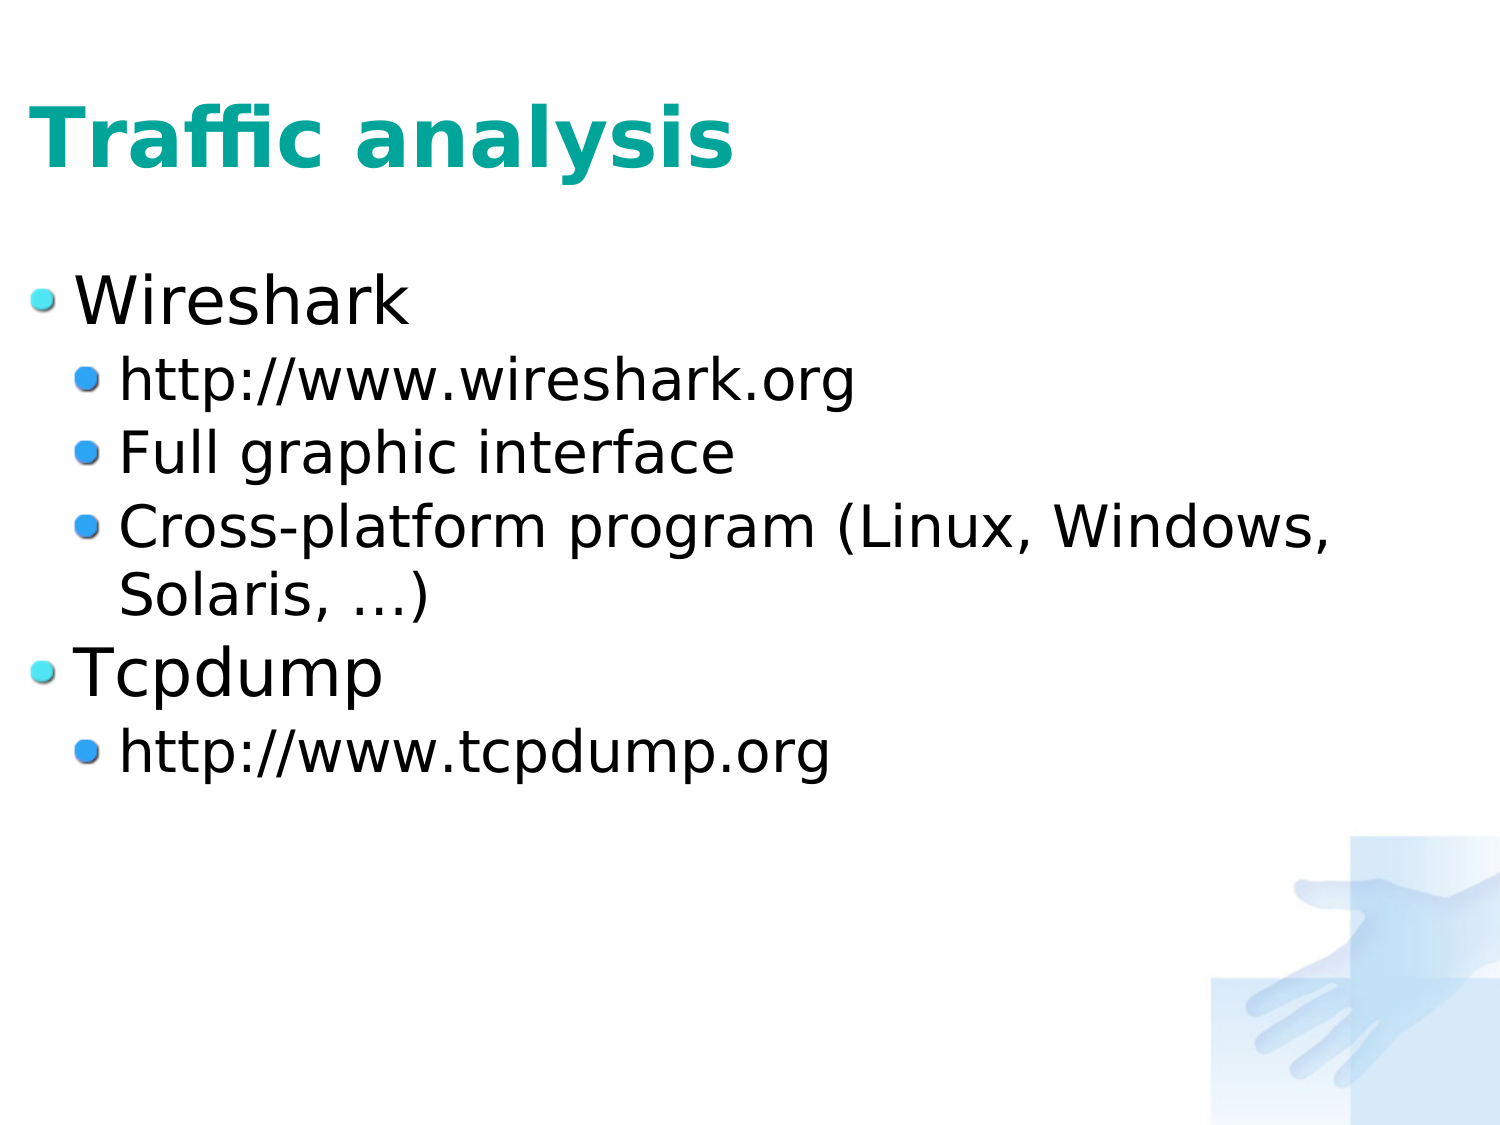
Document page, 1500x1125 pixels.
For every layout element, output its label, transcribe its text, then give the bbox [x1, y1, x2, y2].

list Wireshark http://www.wireshark.org Full graphic interface Cross-platform program (Linux, Windows, Solaris, …) Tcpdump http://www.tcpdump.org [29, 262, 1477, 1093]
picture [0, 0, 1500, 1125]
title Traffic analysis [29, 21, 1477, 257]
